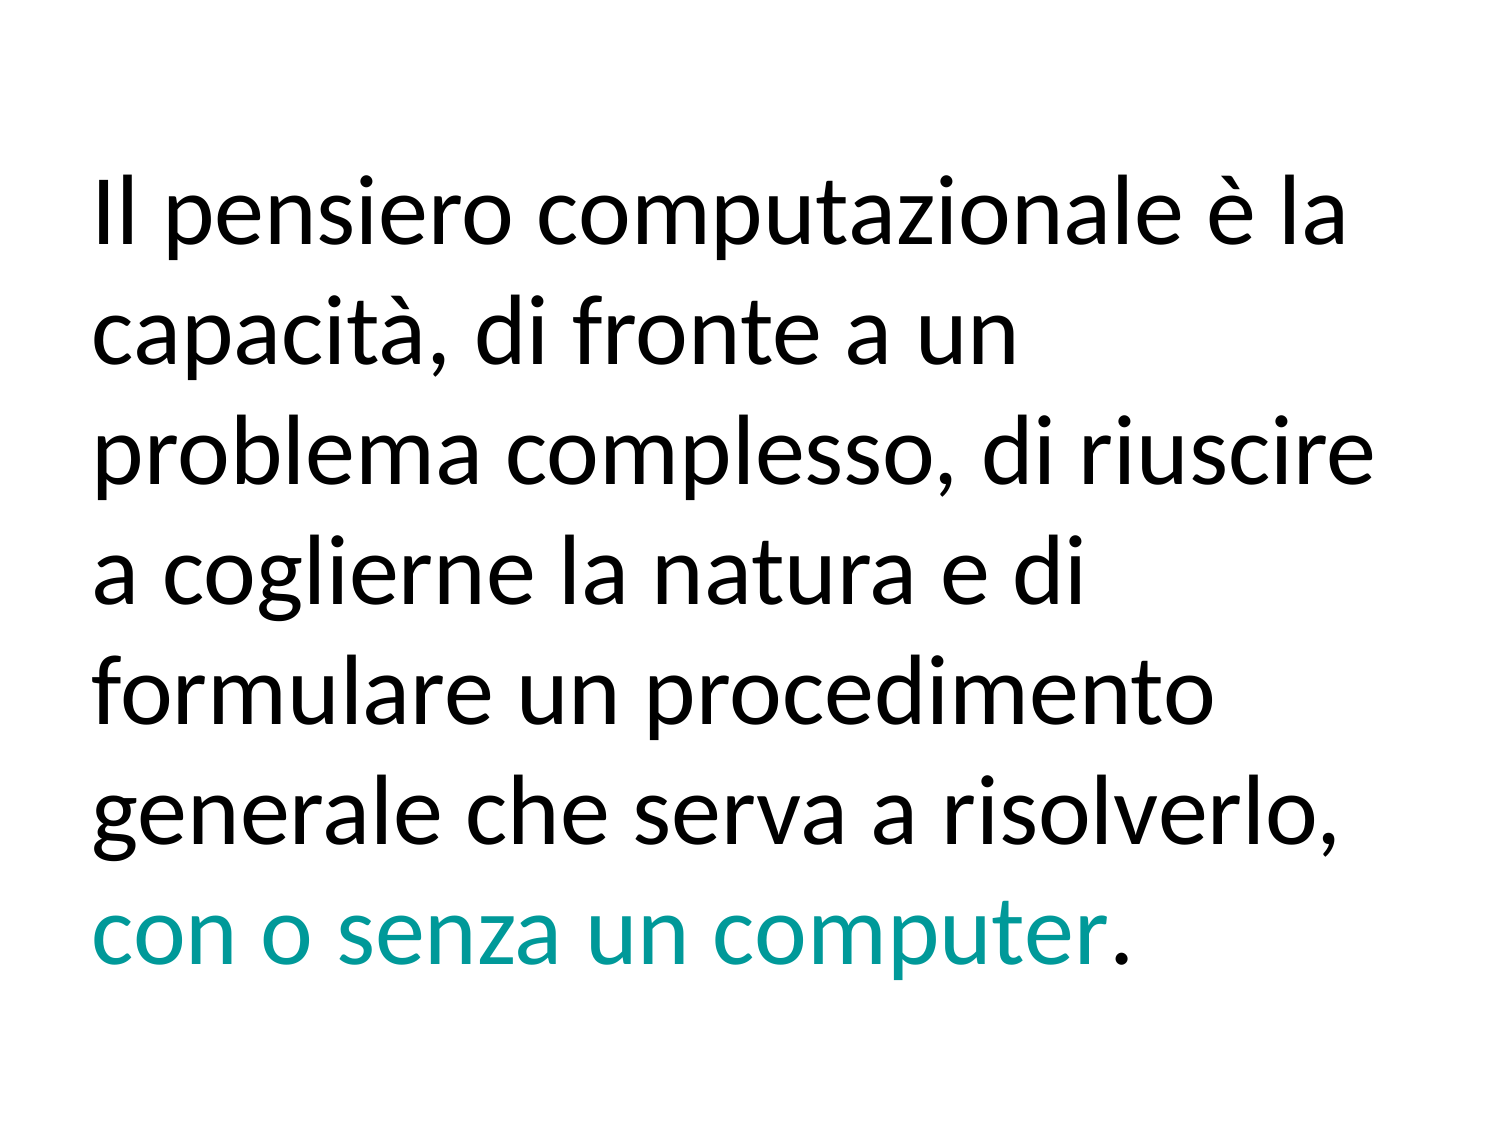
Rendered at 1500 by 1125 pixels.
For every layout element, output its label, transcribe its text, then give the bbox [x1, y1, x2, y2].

list Il pensiero computazionale è la capacità, di fronte a un problema complesso, di riuscire a coglierne la natura e di formulare un procedimento generale che serva a risolverlo, con o senza un computer. [76, 137, 1427, 880]
